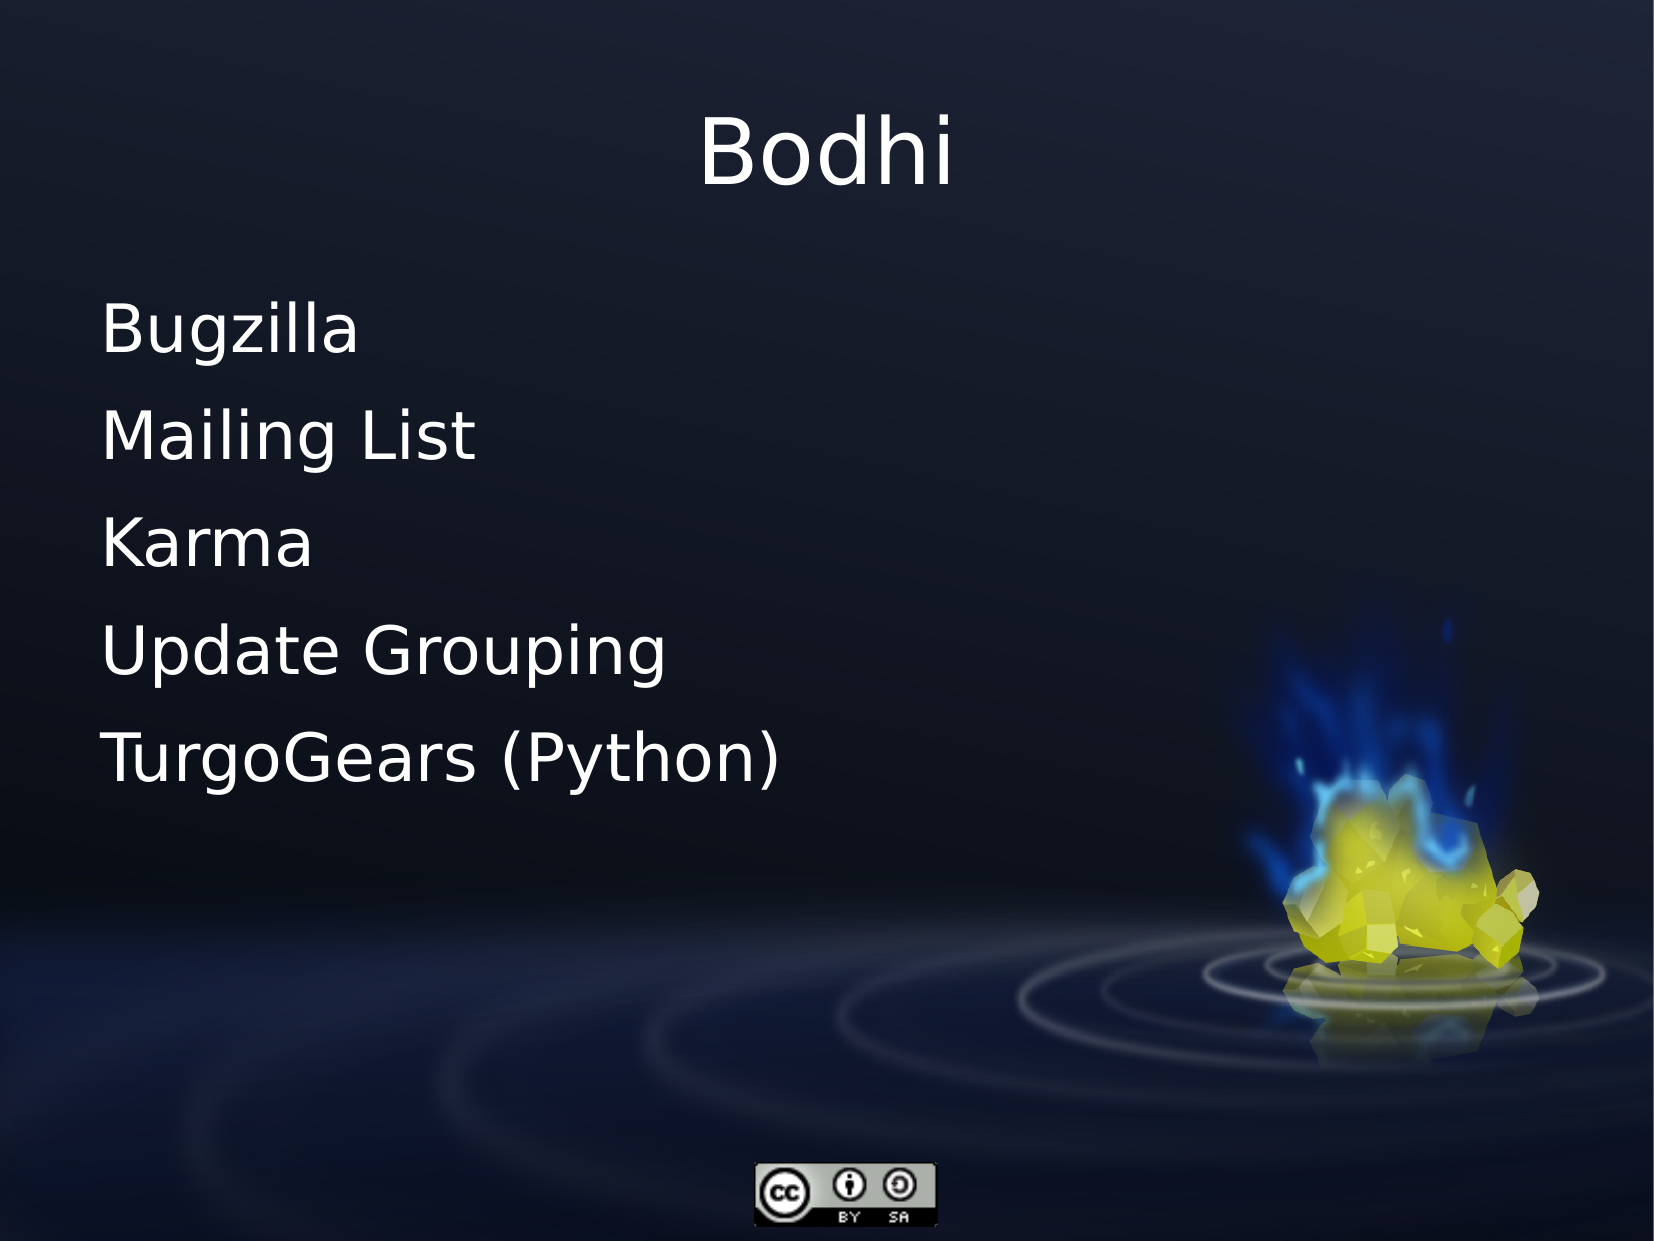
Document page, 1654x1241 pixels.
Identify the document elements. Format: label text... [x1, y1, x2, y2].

list Bugzilla Mailing List Karma Update Grouping TurgoGears (Python) [82, 290, 1571, 1094]
picture [0, 0, 1654, 1241]
title Bodhi [82, 56, 1571, 250]
